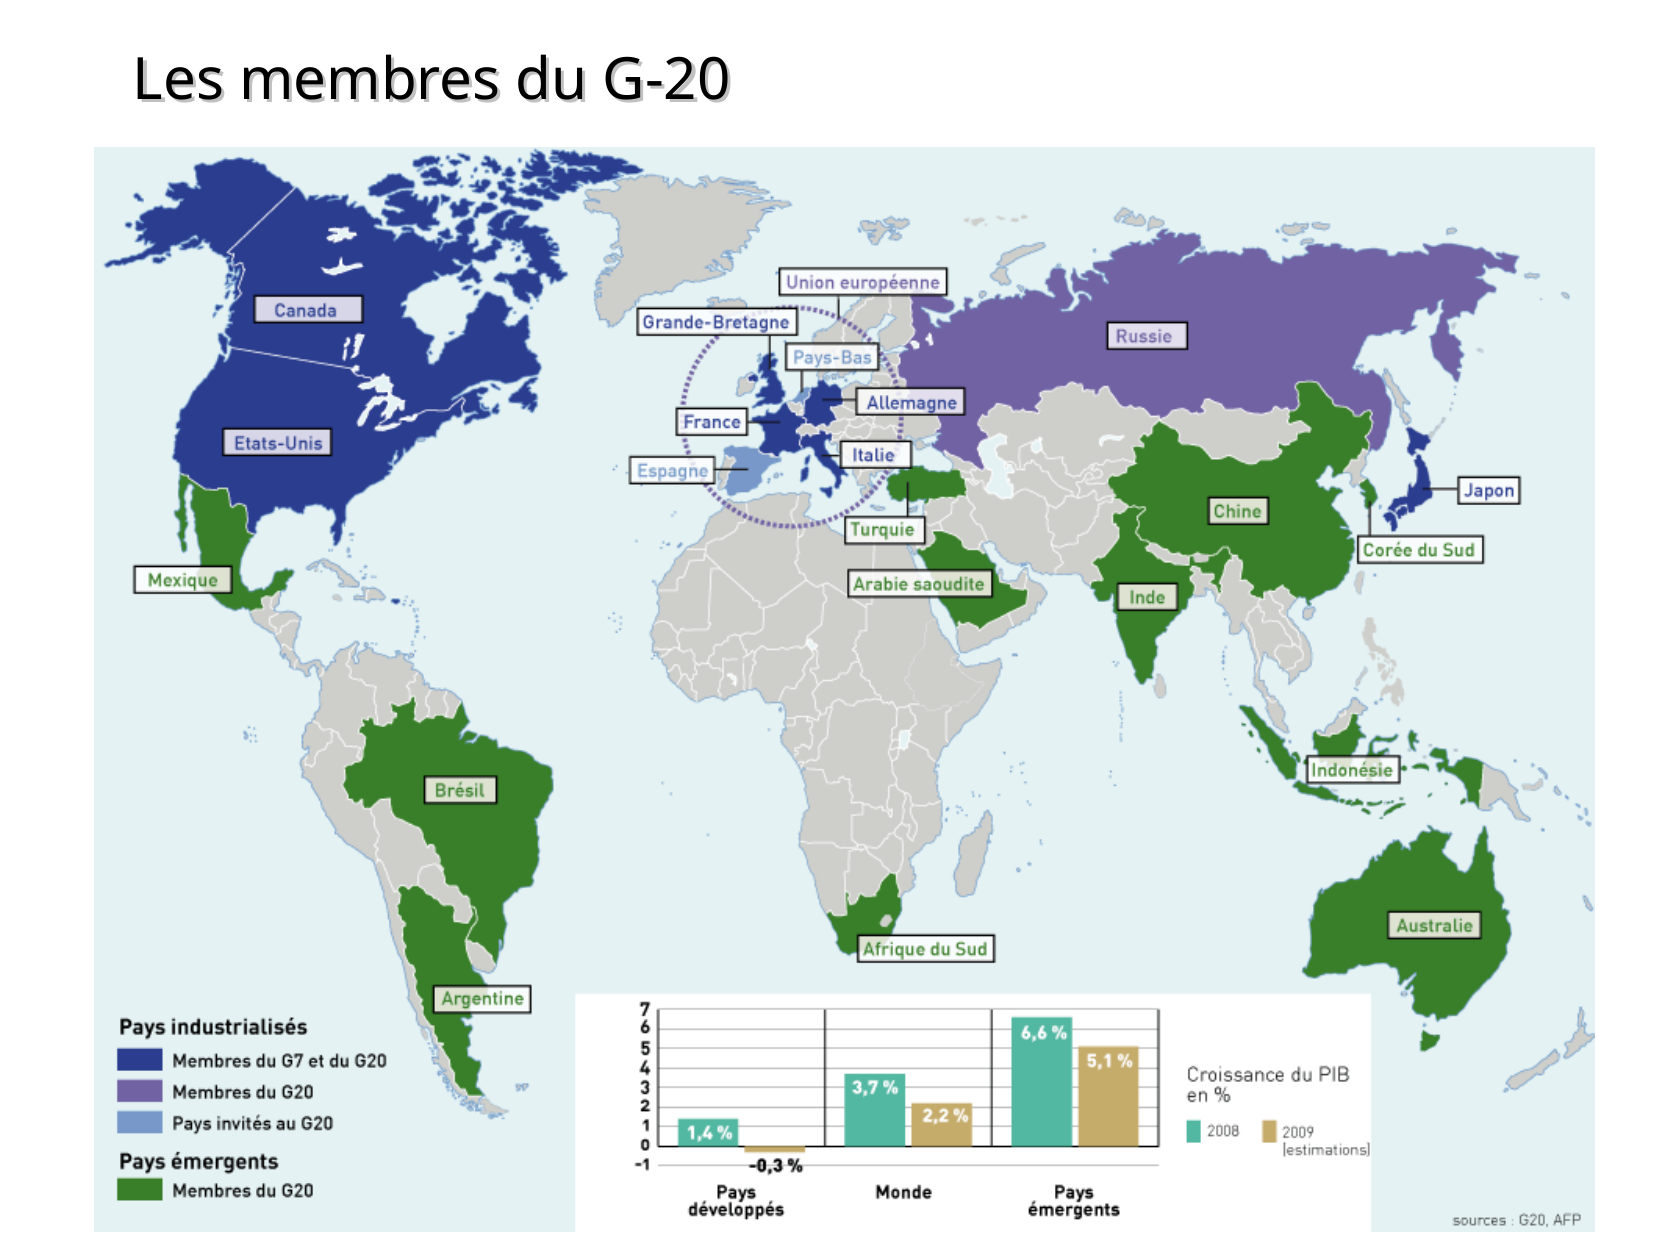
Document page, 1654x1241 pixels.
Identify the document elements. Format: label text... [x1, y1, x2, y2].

picture [94, 147, 1595, 1232]
text_box Les membres du G-20 [118, 29, 1595, 136]
